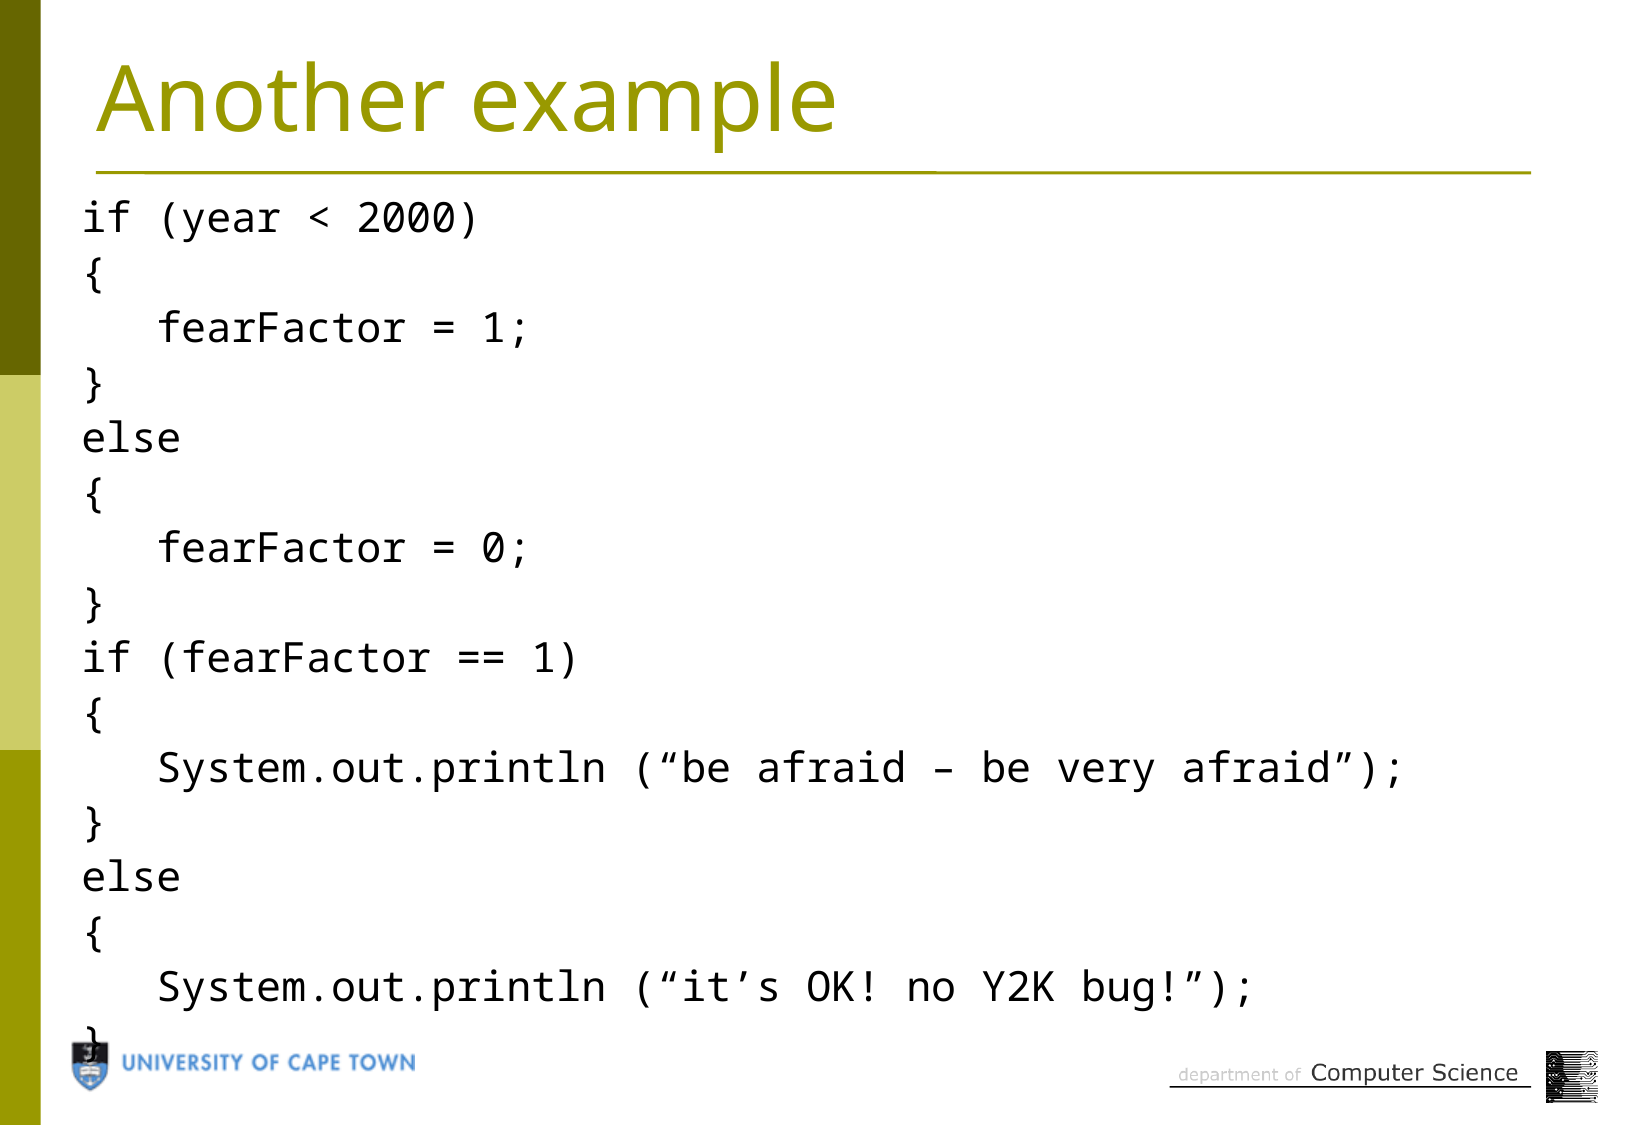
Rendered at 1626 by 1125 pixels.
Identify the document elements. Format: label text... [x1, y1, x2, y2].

list if (year < 2000) { fearFactor = 1; } else { fearFactor = 0; } if (fearFactor == 1) { System.out.println (“be afraid – be very afraid”); } else { System.out.println (“it’s OK! no Y2K bug!”); } [81, 196, 1543, 1005]
picture [1169, 1043, 1532, 1091]
title Another example [81, 21, 1543, 180]
picture [61, 1024, 415, 1103]
picture [1546, 1051, 1598, 1103]
